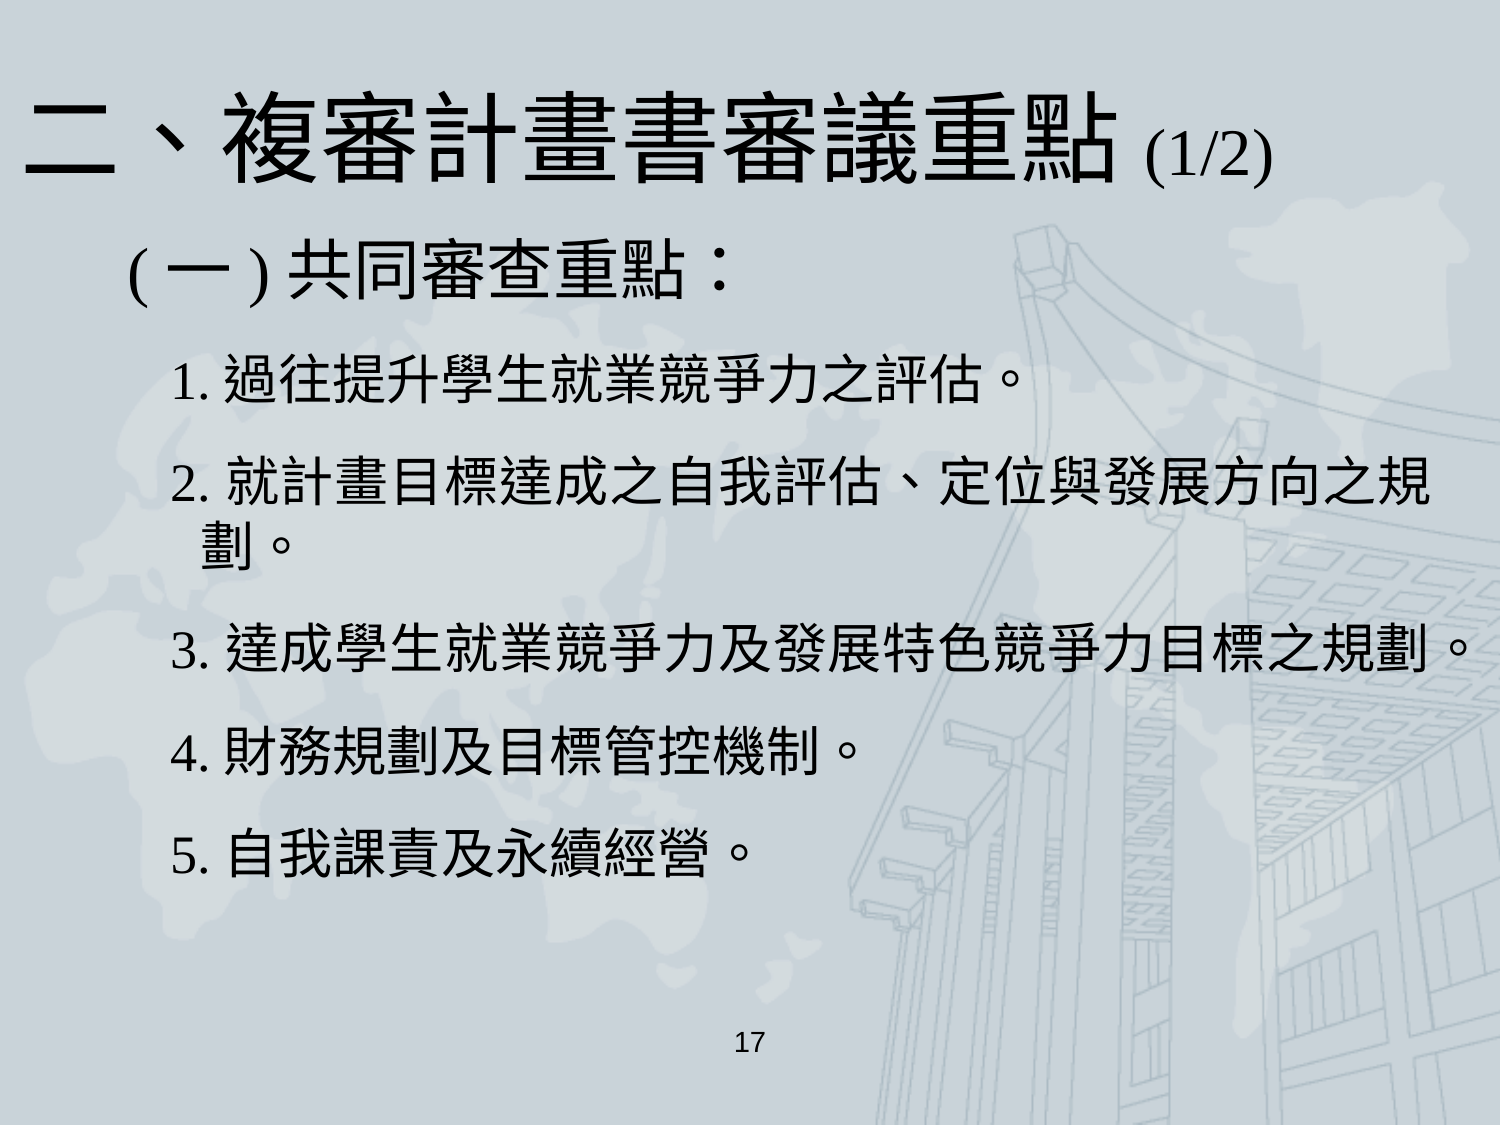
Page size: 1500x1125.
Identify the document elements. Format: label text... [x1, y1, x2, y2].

picture [0, 0, 1500, 1125]
text_box 17 [512, 1016, 988, 1061]
text_box (一)共同審查重點： 1.過往提升學生就業競爭力之評估。 2.就計畫目標達成之自我評估、定位與發展方向之規劃。 3.達成學生就業競爭力及發展特色競爭力目標之規劃。 4.財務規劃及目標管控機制。 5.自我課責及永續經營。 [112, 220, 1447, 1012]
title 二、複審計畫書審議重點(1/2) [5, 53, 1495, 234]
